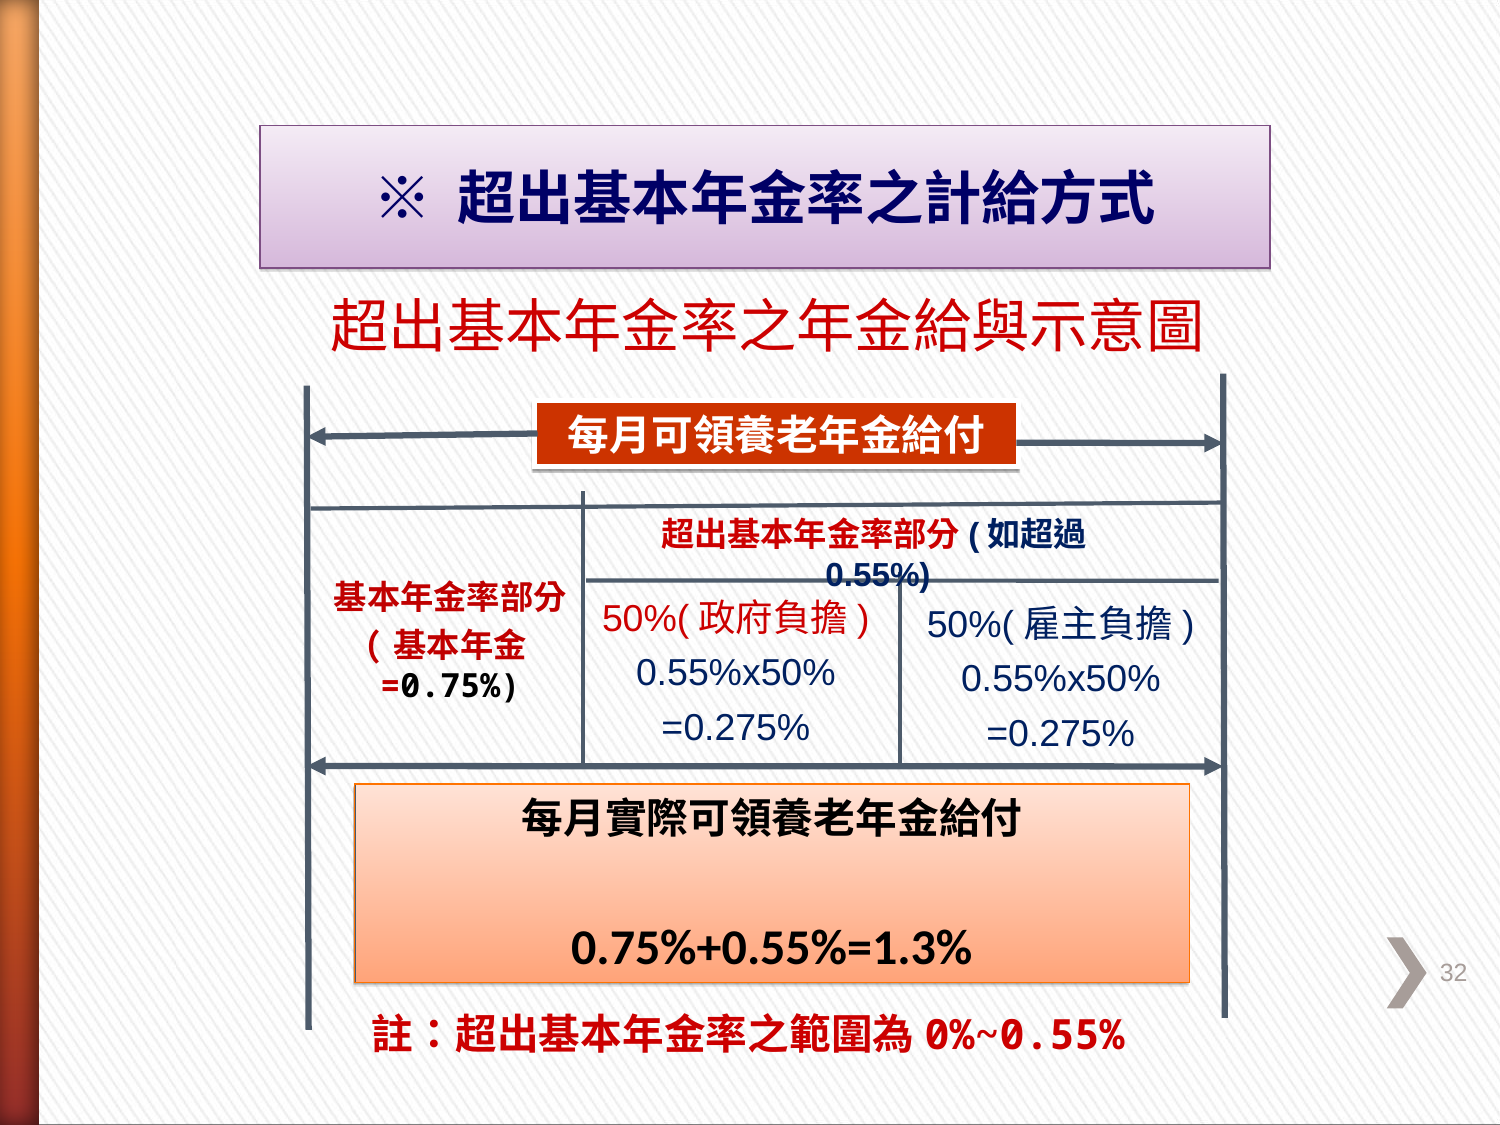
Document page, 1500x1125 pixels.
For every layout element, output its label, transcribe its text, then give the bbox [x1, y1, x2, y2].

text_box 基本年金率部分 (基本年金=0.75%) [294, 568, 594, 713]
text_box 每月實際可領養老年金給付 0.75%+0.55%=1.3% [354, 784, 1190, 983]
text_box 註：超出基本年金率之範圍為0%~0.55% [186, 999, 1310, 1066]
text_box 超出基本年金率部分(如超過0.55%) [594, 505, 1162, 601]
picture [0, 0, 1500, 1125]
text_box ※超出基本年金率之計給方式 [259, 125, 1270, 268]
text_box 50%(政府負擔) 0.55%x50% =0.275% [576, 586, 896, 756]
text_box 超出基本年金率之年金給與示意圖 [312, 280, 1223, 367]
text_box <編號> [1425, 941, 1488, 1002]
text_box 每月可領養老年金給付 [534, 400, 1019, 467]
text_box 50%(雇主負擔) 0.55%x50% =0.275% [905, 592, 1216, 762]
